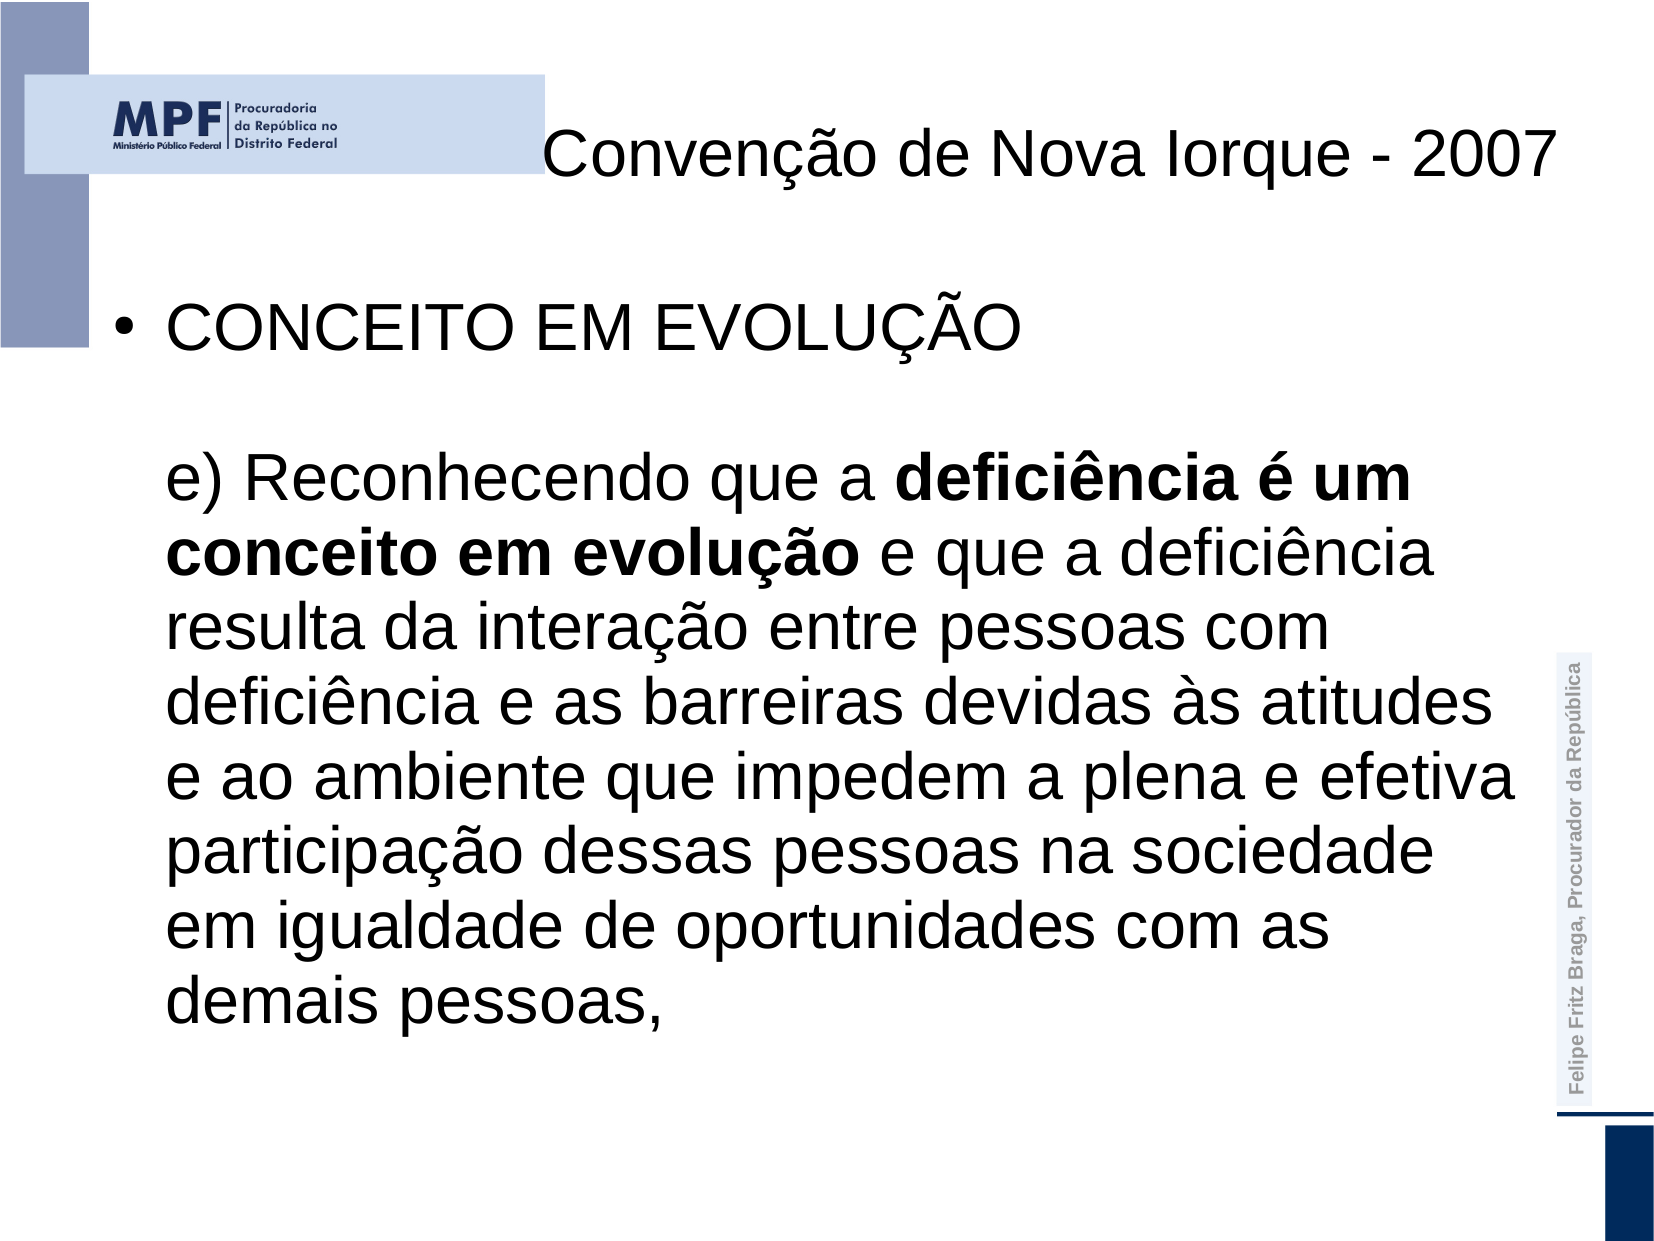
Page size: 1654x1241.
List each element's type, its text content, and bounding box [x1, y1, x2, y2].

list CONCEITO EM EVOLUÇÃO e) Reconhecendo que a deficiência é um conceito em evolução e que a deficiência resulta da interação entre pessoas com deficiência e as barreiras devidas às atitudes e ao ambiente que impedem a plena e efetiva participação dessas pessoas na sociedade em igualdade de oportunidades com as demais pessoas, [94, 290, 1548, 1109]
picture [0, 2, 1654, 1241]
title Convenção de Nova Iorque - 2007 [531, 49, 1571, 257]
